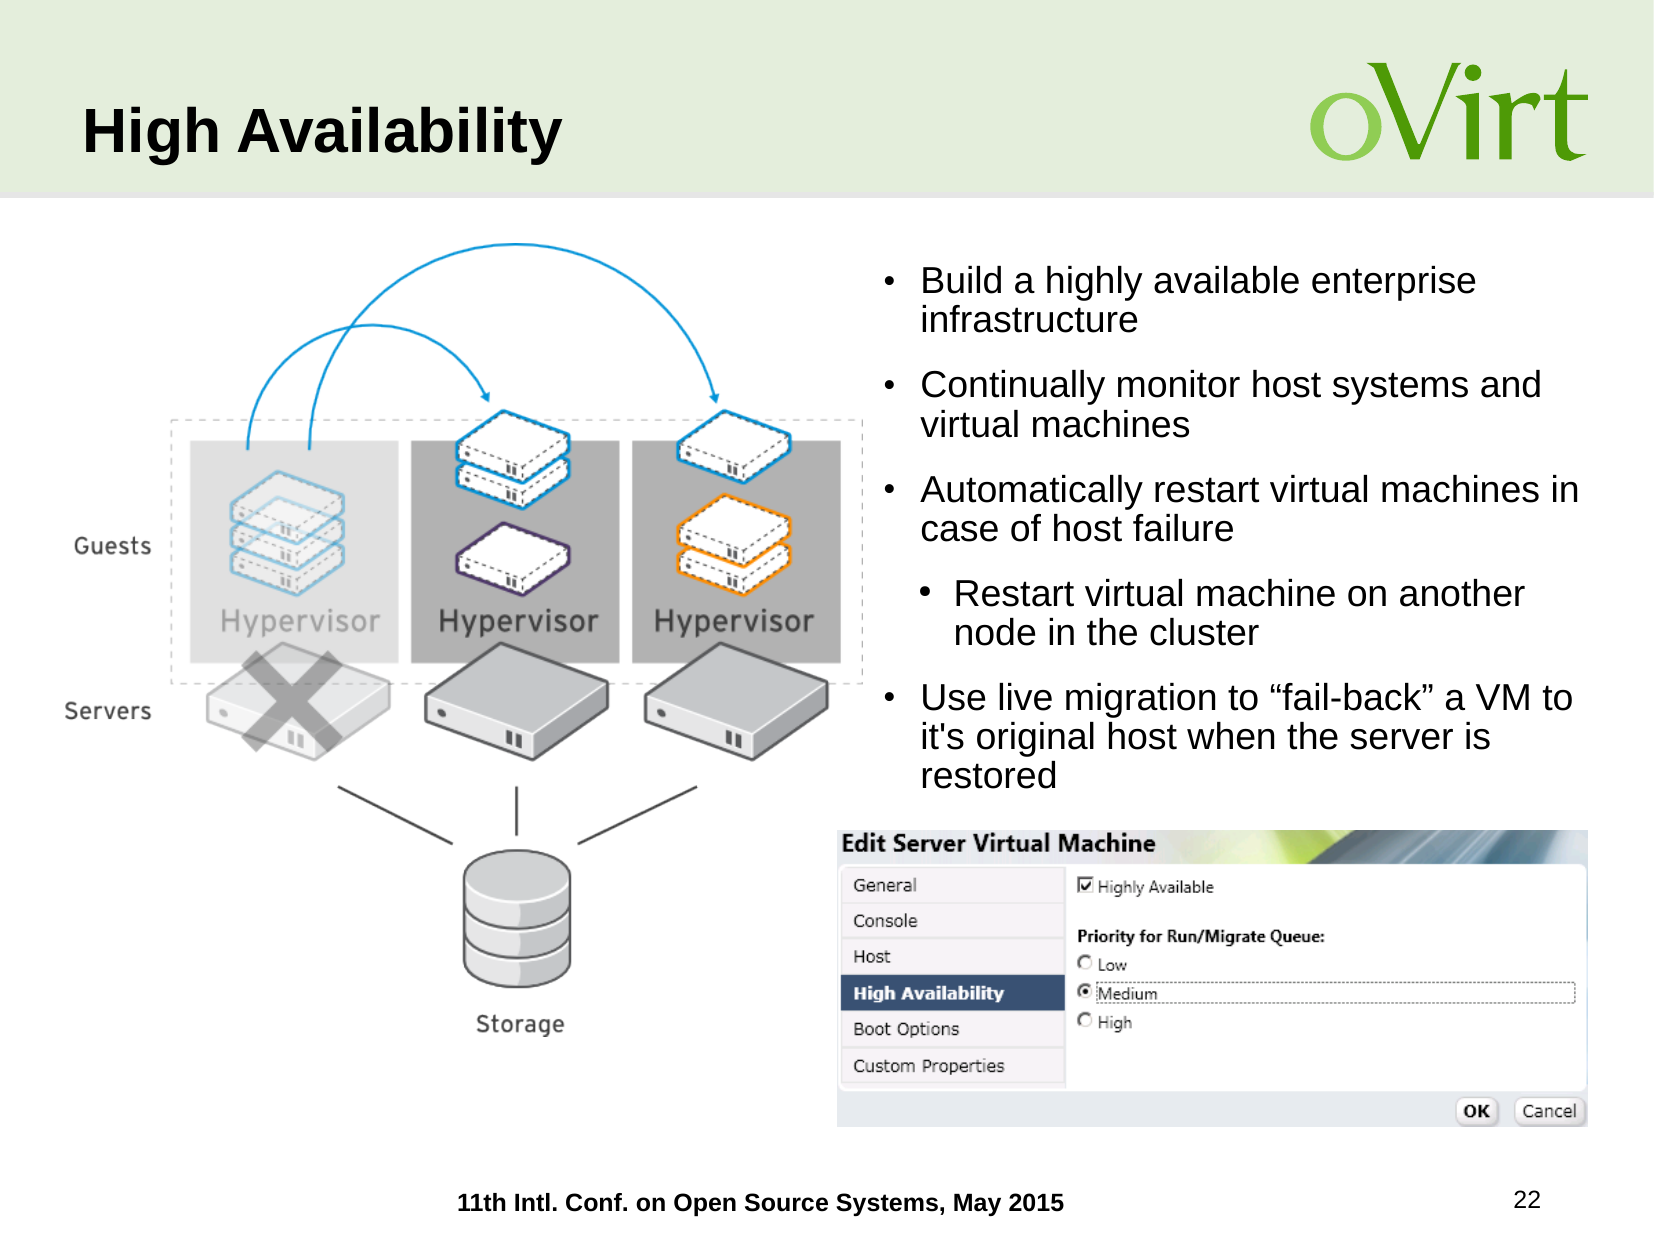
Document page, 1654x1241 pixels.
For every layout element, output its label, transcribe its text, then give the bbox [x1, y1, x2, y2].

title High Availability [82, 37, 1571, 226]
picture [65, 243, 1588, 1127]
text_box Build a highly available enterprise infrastructure Continually monitor host systems and virtual machines Automatically restart virtual machines in case of host failure Restart virtual machine on another node in the cluster Use live migration to “fail-back” a VM to it's original host when the server is restored [868, 255, 1627, 804]
